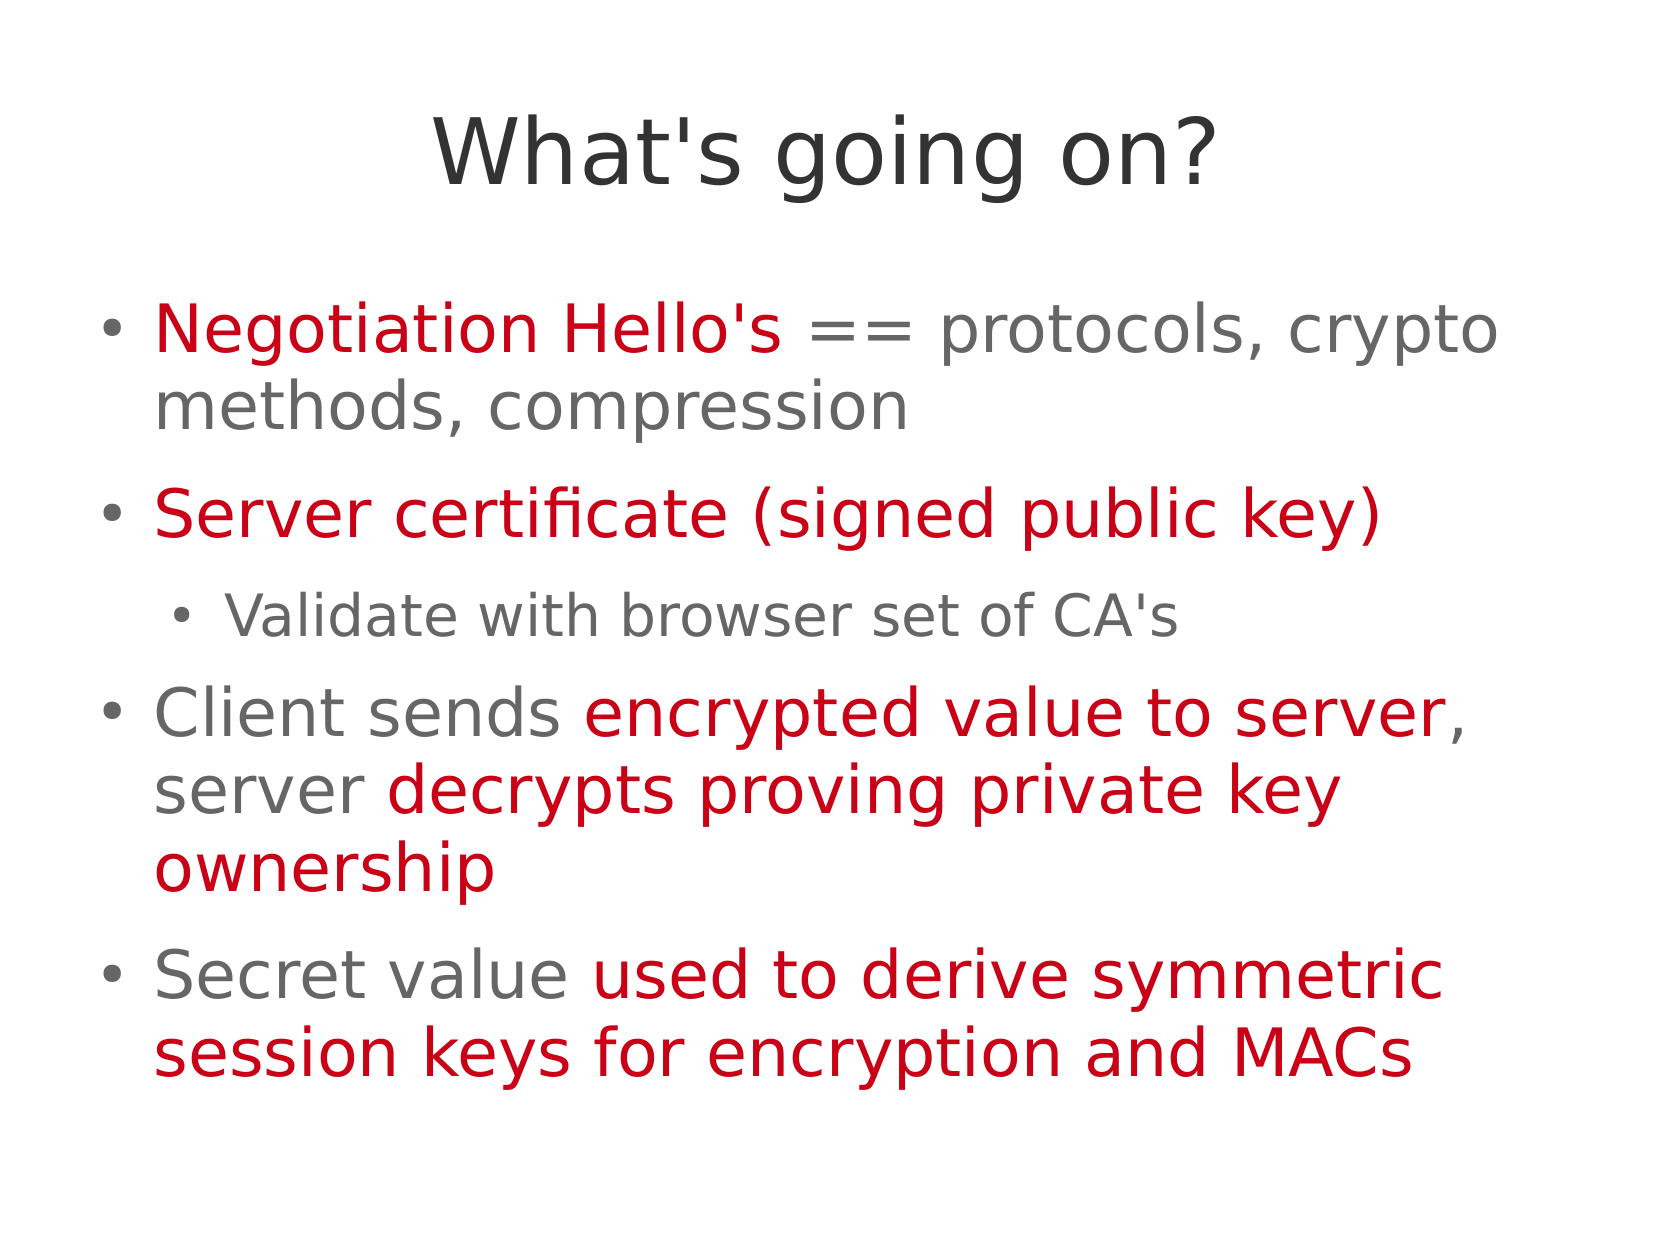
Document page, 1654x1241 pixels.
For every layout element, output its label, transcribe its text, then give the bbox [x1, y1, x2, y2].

title What's going on? [82, 49, 1571, 257]
list Negotiation Hello's == protocols, crypto methods, compression Server certificate (signed public key) Validate with browser set of CA's Client sends encrypted value to server, server decrypts proving private key ownership Secret value used to derive symmetric session keys for encryption and MACs [82, 290, 1571, 1109]
